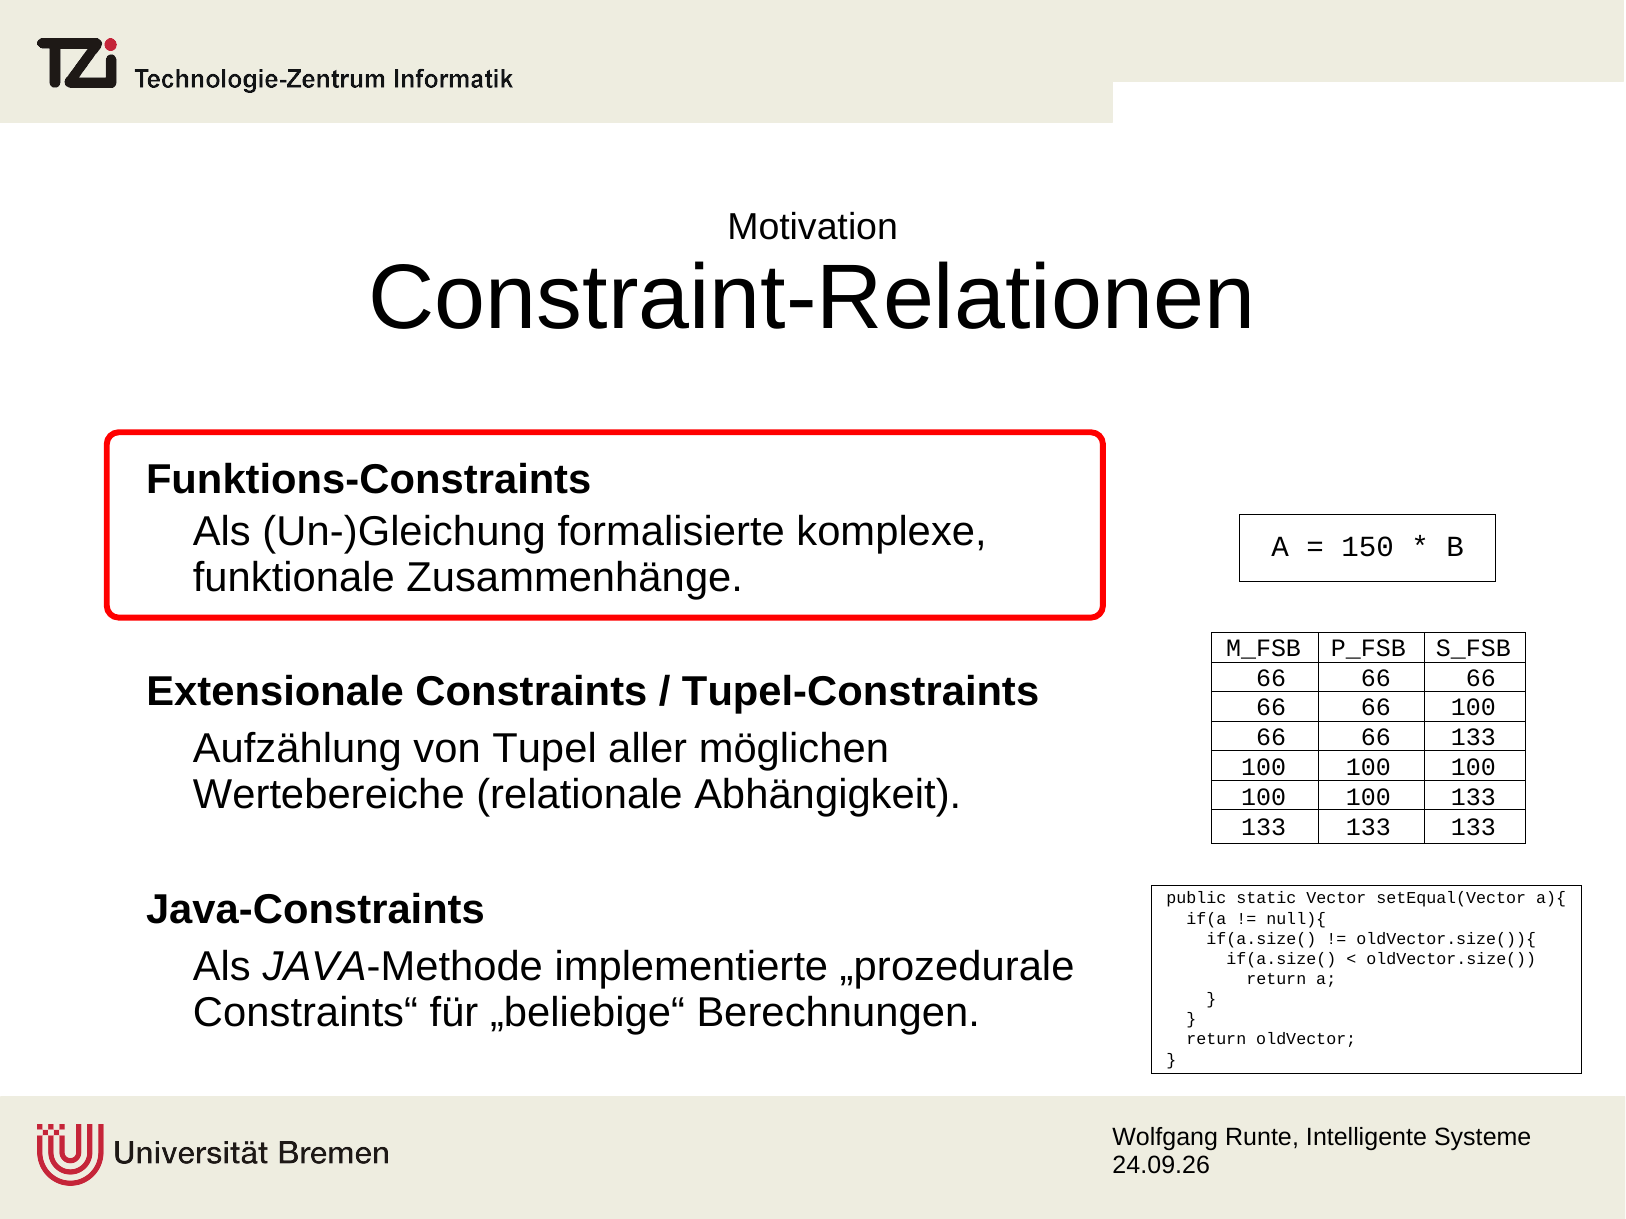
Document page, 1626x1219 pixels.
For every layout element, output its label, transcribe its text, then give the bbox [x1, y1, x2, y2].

text_box M_FSB P_FSB S_FSB 66 66 66 66 66 100 66 66 133 100 100 100 100 100 133 133 133 133 [1425, 810, 1526, 844]
picture [37, 38, 513, 93]
text_box M_FSB P_FSB S_FSB 66 66 66 66 66 100 66 66 133 100 100 100 100 100 133 133 133 133 [1319, 722, 1424, 750]
text_box M_FSB P_FSB S_FSB 66 66 66 66 66 100 66 66 133 100 100 100 100 100 133 133 133 133 [1319, 781, 1424, 809]
text_box M_FSB P_FSB S_FSB 66 66 66 66 66 100 66 66 133 100 100 100 100 100 133 133 133 133 [1425, 781, 1526, 809]
text_box M_FSB P_FSB S_FSB 66 66 66 66 66 100 66 66 133 100 100 100 100 100 133 133 133 133 [1211, 781, 1318, 809]
text_box A = 150 * B [1239, 514, 1496, 582]
text_box M_FSB P_FSB S_FSB 66 66 66 66 66 100 66 66 133 100 100 100 100 100 133 133 133 133 [1211, 632, 1318, 662]
text_box M_FSB P_FSB S_FSB 66 66 66 66 66 100 66 66 133 100 100 100 100 100 133 133 133 133 [1425, 692, 1526, 721]
text_box M_FSB P_FSB S_FSB 66 66 66 66 66 100 66 66 133 100 100 100 100 100 133 133 133 133 [1319, 632, 1424, 662]
text_box M_FSB P_FSB S_FSB 66 66 66 66 66 100 66 66 133 100 100 100 100 100 133 133 133 133 [1425, 632, 1526, 662]
text_box M_FSB P_FSB S_FSB 66 66 66 66 66 100 66 66 133 100 100 100 100 100 133 133 133 133 [1319, 810, 1424, 844]
text_box M_FSB P_FSB S_FSB 66 66 66 66 66 100 66 66 133 100 100 100 100 100 133 133 133 133 [1211, 751, 1318, 780]
text_box M_FSB P_FSB S_FSB 66 66 66 66 66 100 66 66 133 100 100 100 100 100 133 133 133 133 [1425, 751, 1526, 780]
text_box M_FSB P_FSB S_FSB 66 66 66 66 66 100 66 66 133 100 100 100 100 100 133 133 133 133 [1319, 692, 1424, 721]
text_box M_FSB P_FSB S_FSB 66 66 66 66 66 100 66 66 133 100 100 100 100 100 133 133 133 133 [1211, 722, 1318, 750]
list Funktions-Constraints Als (Un-)Gleichung formalisierte komplexe, funktionale Zusammenhänge. Extensionale Constraints / Tupel-Constraints Aufzählung von Tupel aller möglichen Wertebereiche (relationale Abhängigkeit). Java-Constraints Als JAVA-Methode implementierte „prozedurale Constraints“ für „beliebige“ Berechnungen. [71, 400, 1108, 1064]
text_box M_FSB P_FSB S_FSB 66 66 66 66 66 100 66 66 133 100 100 100 100 100 133 133 133 133 [1319, 663, 1424, 691]
text_box M_FSB P_FSB S_FSB 66 66 66 66 66 100 66 66 133 100 100 100 100 100 133 133 133 133 [1319, 751, 1424, 780]
text_box M_FSB P_FSB S_FSB 66 66 66 66 66 100 66 66 133 100 100 100 100 100 133 133 133 133 [1211, 663, 1318, 691]
text_box M_FSB P_FSB S_FSB 66 66 66 66 66 100 66 66 133 100 100 100 100 100 133 133 133 133 [1425, 722, 1526, 750]
text_box M_FSB P_FSB S_FSB 66 66 66 66 66 100 66 66 133 100 100 100 100 100 133 133 133 133 [1211, 810, 1318, 844]
picture [37, 1124, 388, 1186]
text_box M_FSB P_FSB S_FSB 66 66 66 66 66 100 66 66 133 100 100 100 100 100 133 133 133 133 [1425, 663, 1526, 691]
text_box public static Vector setEqual(Vector a){ if(a != null){ if(a.size() != oldVector.size()){ if(a.size() < oldVector.size()) return a; } } return oldVector; } [1151, 885, 1582, 1074]
text_box M_FSB P_FSB S_FSB 66 66 66 66 66 100 66 66 133 100 100 100 100 100 133 133 133 133 [1211, 692, 1318, 721]
title Motivation Constraint-Relationen [112, 162, 1513, 393]
